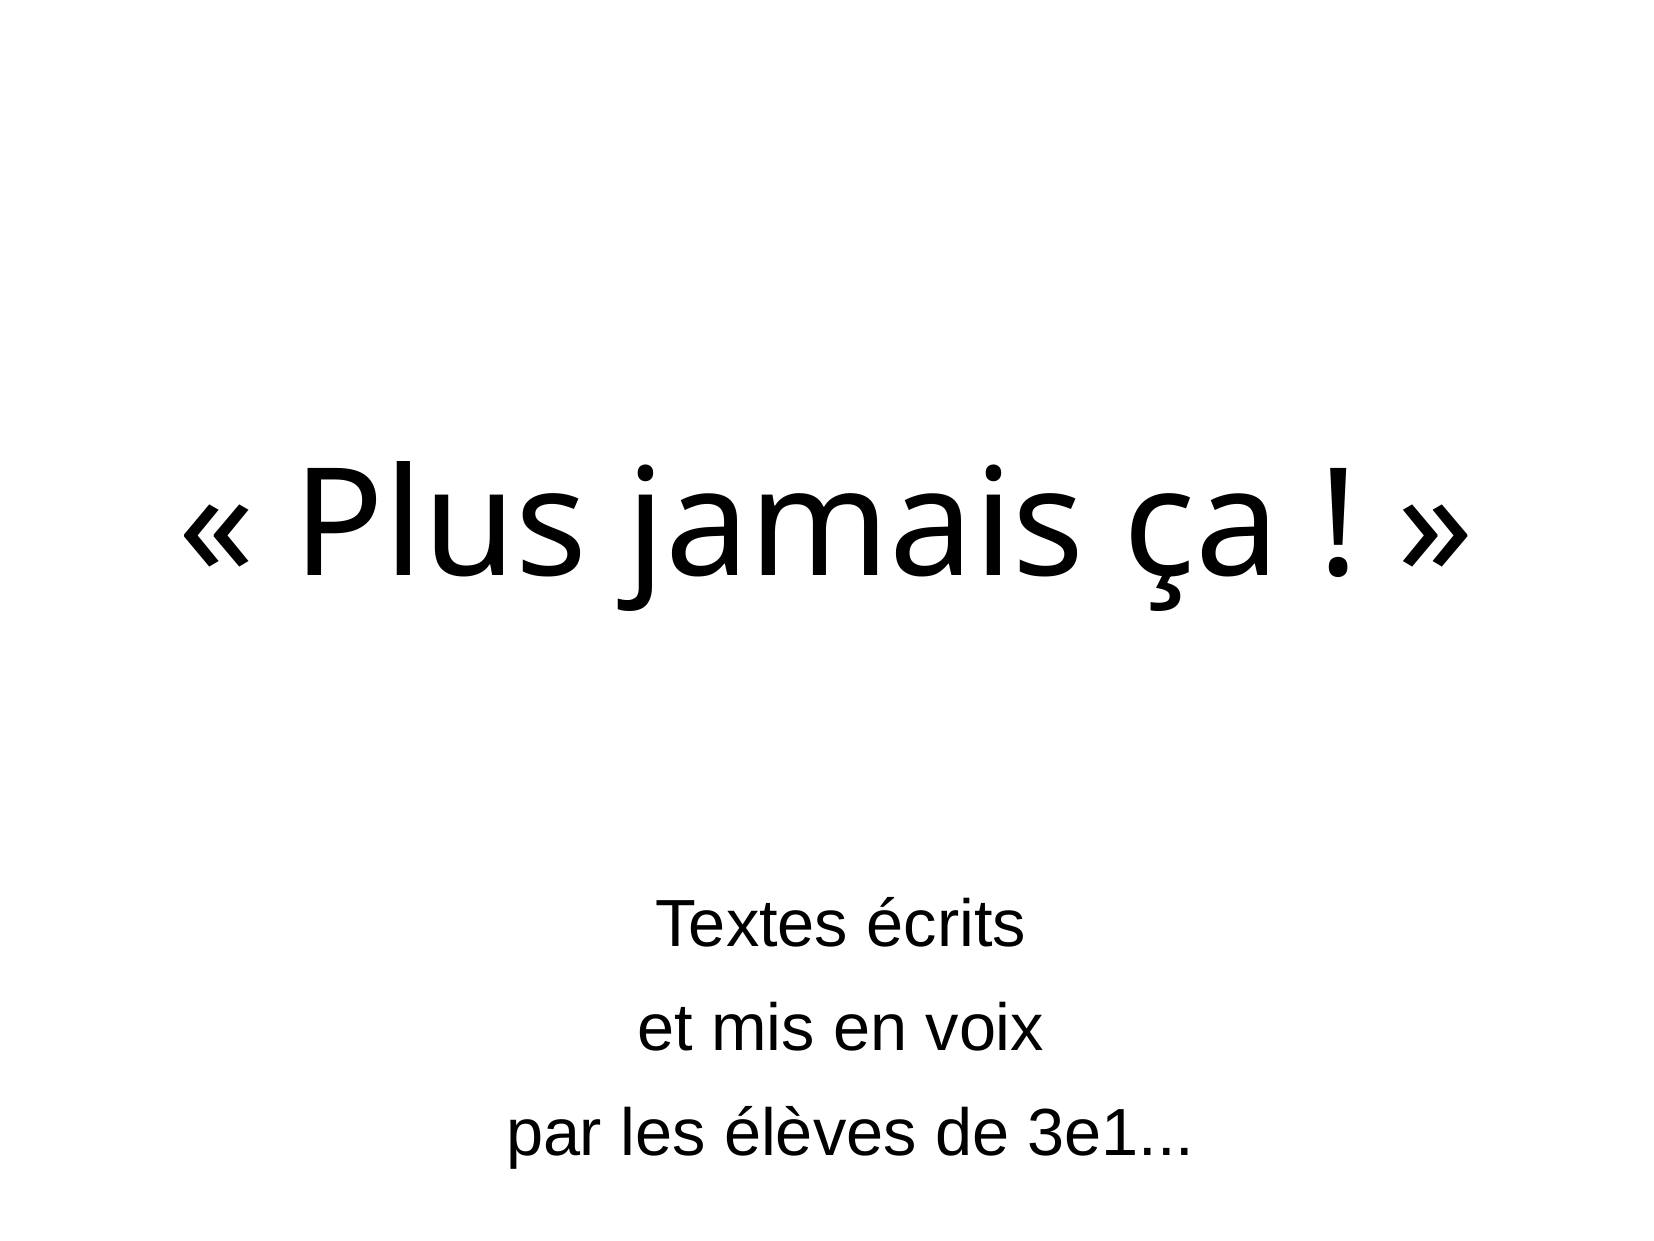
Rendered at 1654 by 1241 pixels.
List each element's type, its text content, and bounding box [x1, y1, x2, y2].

list Textes écrits et mis en voix par les élèves de 3e1... [70, 886, 1559, 1170]
title « Plus jamais ça ! » [82, 413, 1571, 621]
